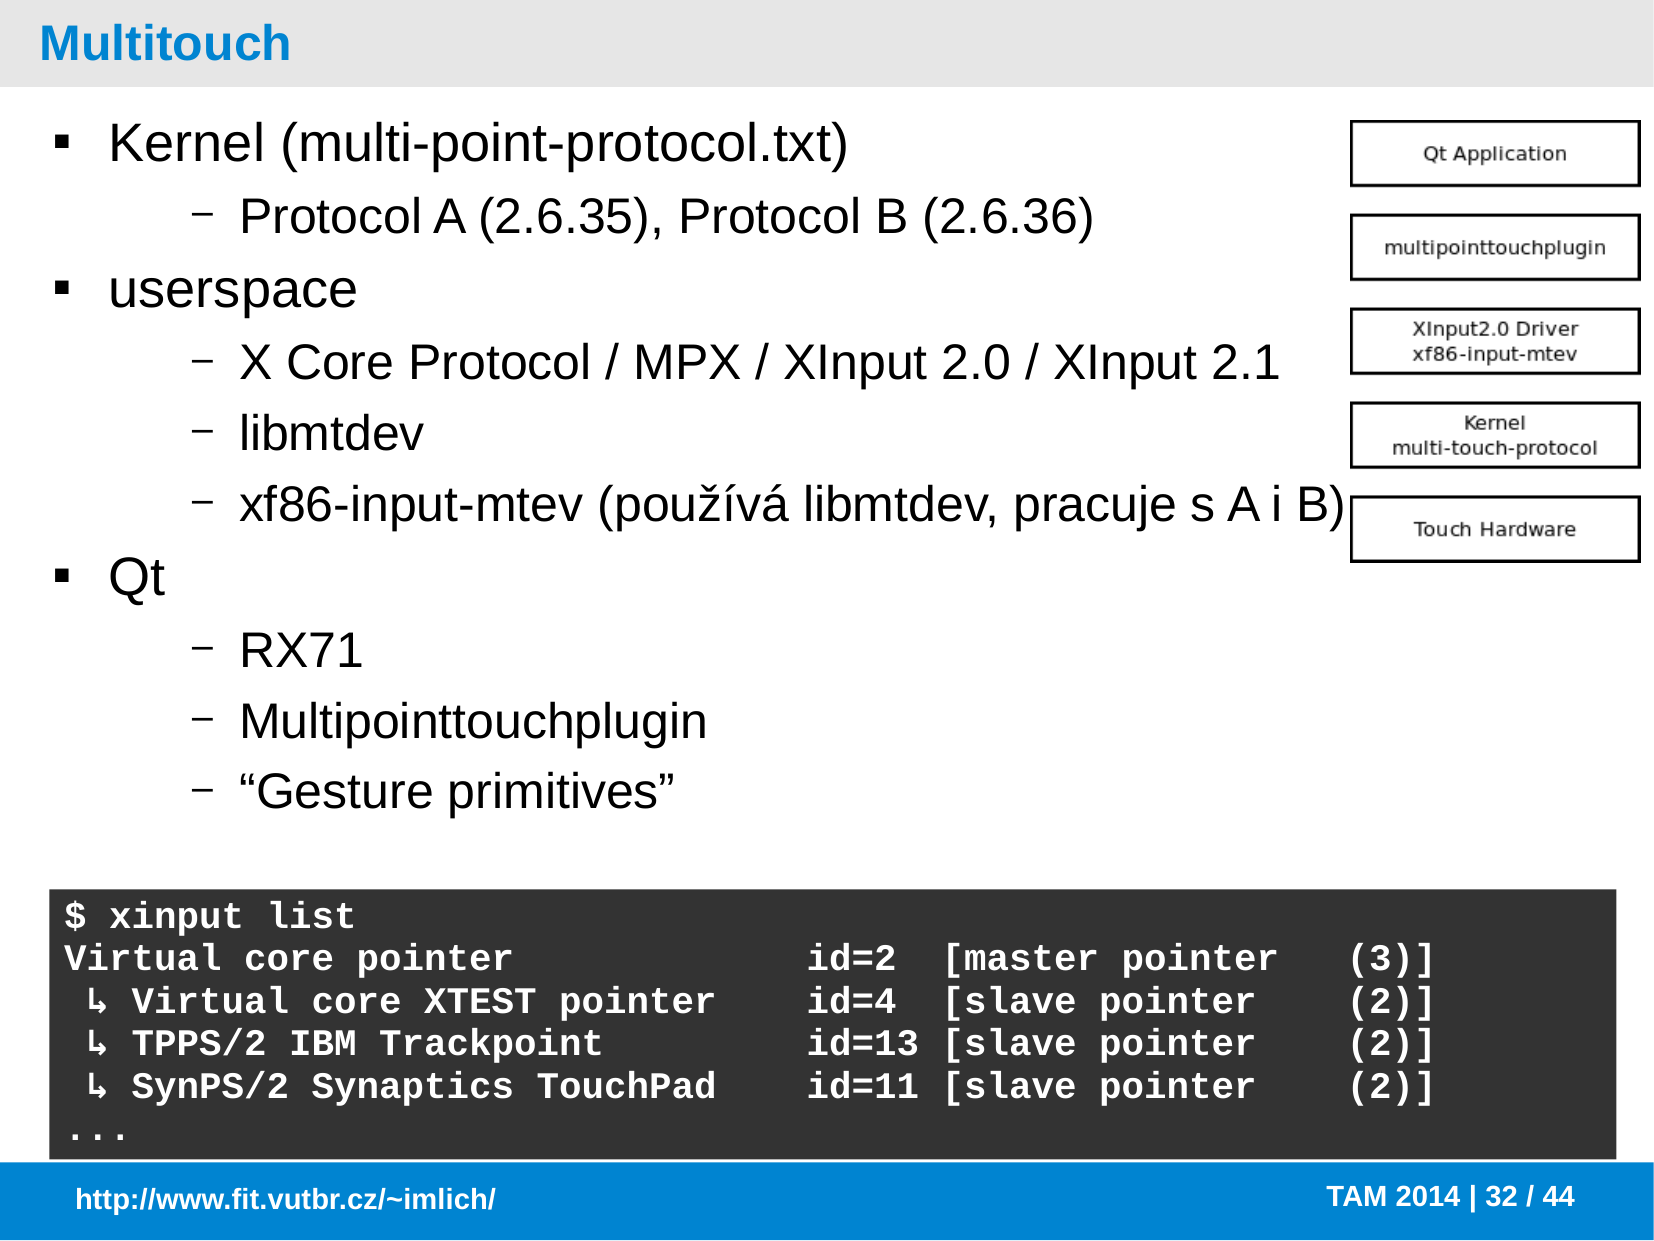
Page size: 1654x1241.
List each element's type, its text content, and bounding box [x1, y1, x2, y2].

title Multitouch [39, 5, 1615, 81]
list Kernel (multi-point-protocol.txt) Protocol A (2.6.35), Protocol B (2.6.36) userspace X Core Protocol / MPX / XInput 2.0 / XInput 2.1 libmtdev xf86-input-mtev (používá libmtdev, pracuje s A i B) Qt RX71 Multipointtouchplugin “Gesture primitives” [37, 112, 1613, 820]
text_box $ xinput list Virtual core pointer id=2 [master pointer (3)] ↳ Virtual core XTEST pointer id=4 [slave pointer (2)] ↳ TPPS/2 IBM Trackpoint id=13 [slave pointer (2)] ↳ SynPS/2 Synaptics TouchPad id=11 [slave pointer (2)] ... [49, 889, 1617, 1160]
picture [1350, 120, 1641, 563]
